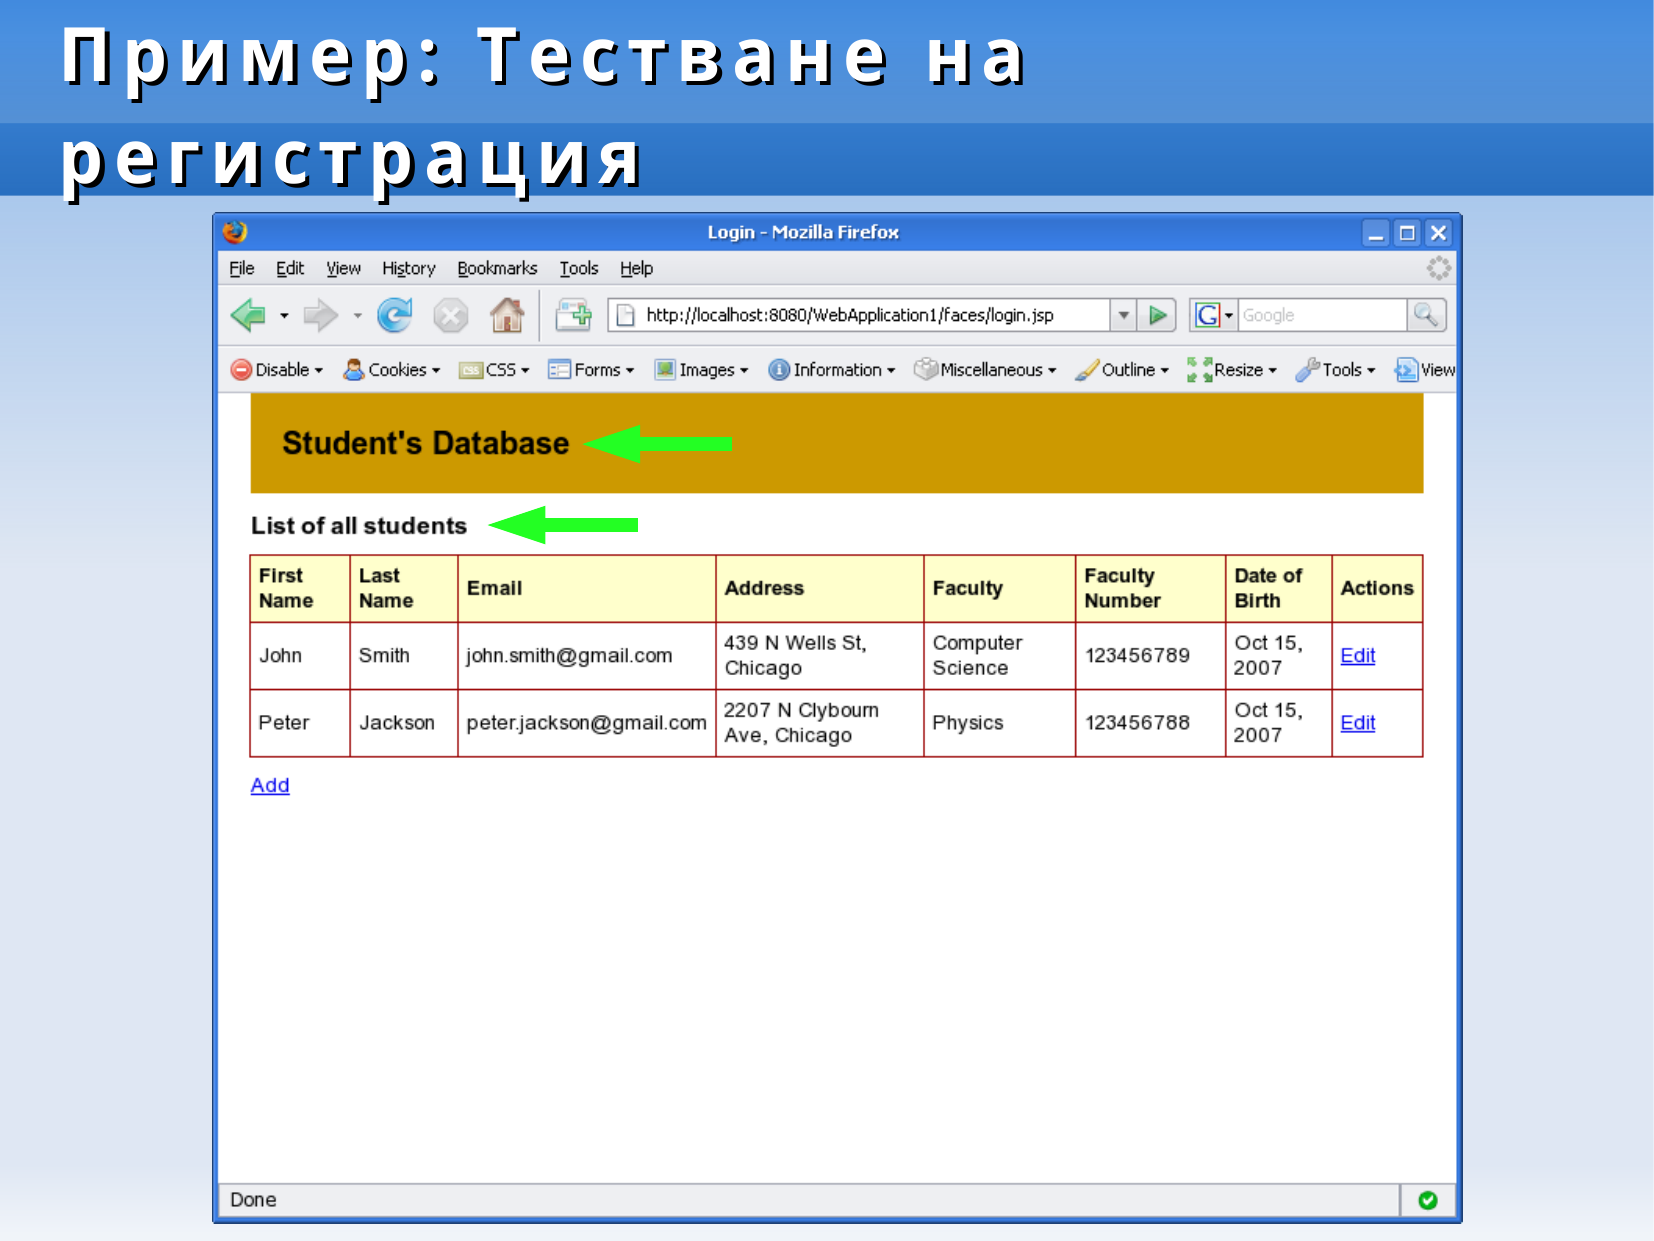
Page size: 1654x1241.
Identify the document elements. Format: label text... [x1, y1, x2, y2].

picture [0, 0, 1654, 1241]
title Пример: Тестване на регистрация [59, 36, 1613, 171]
